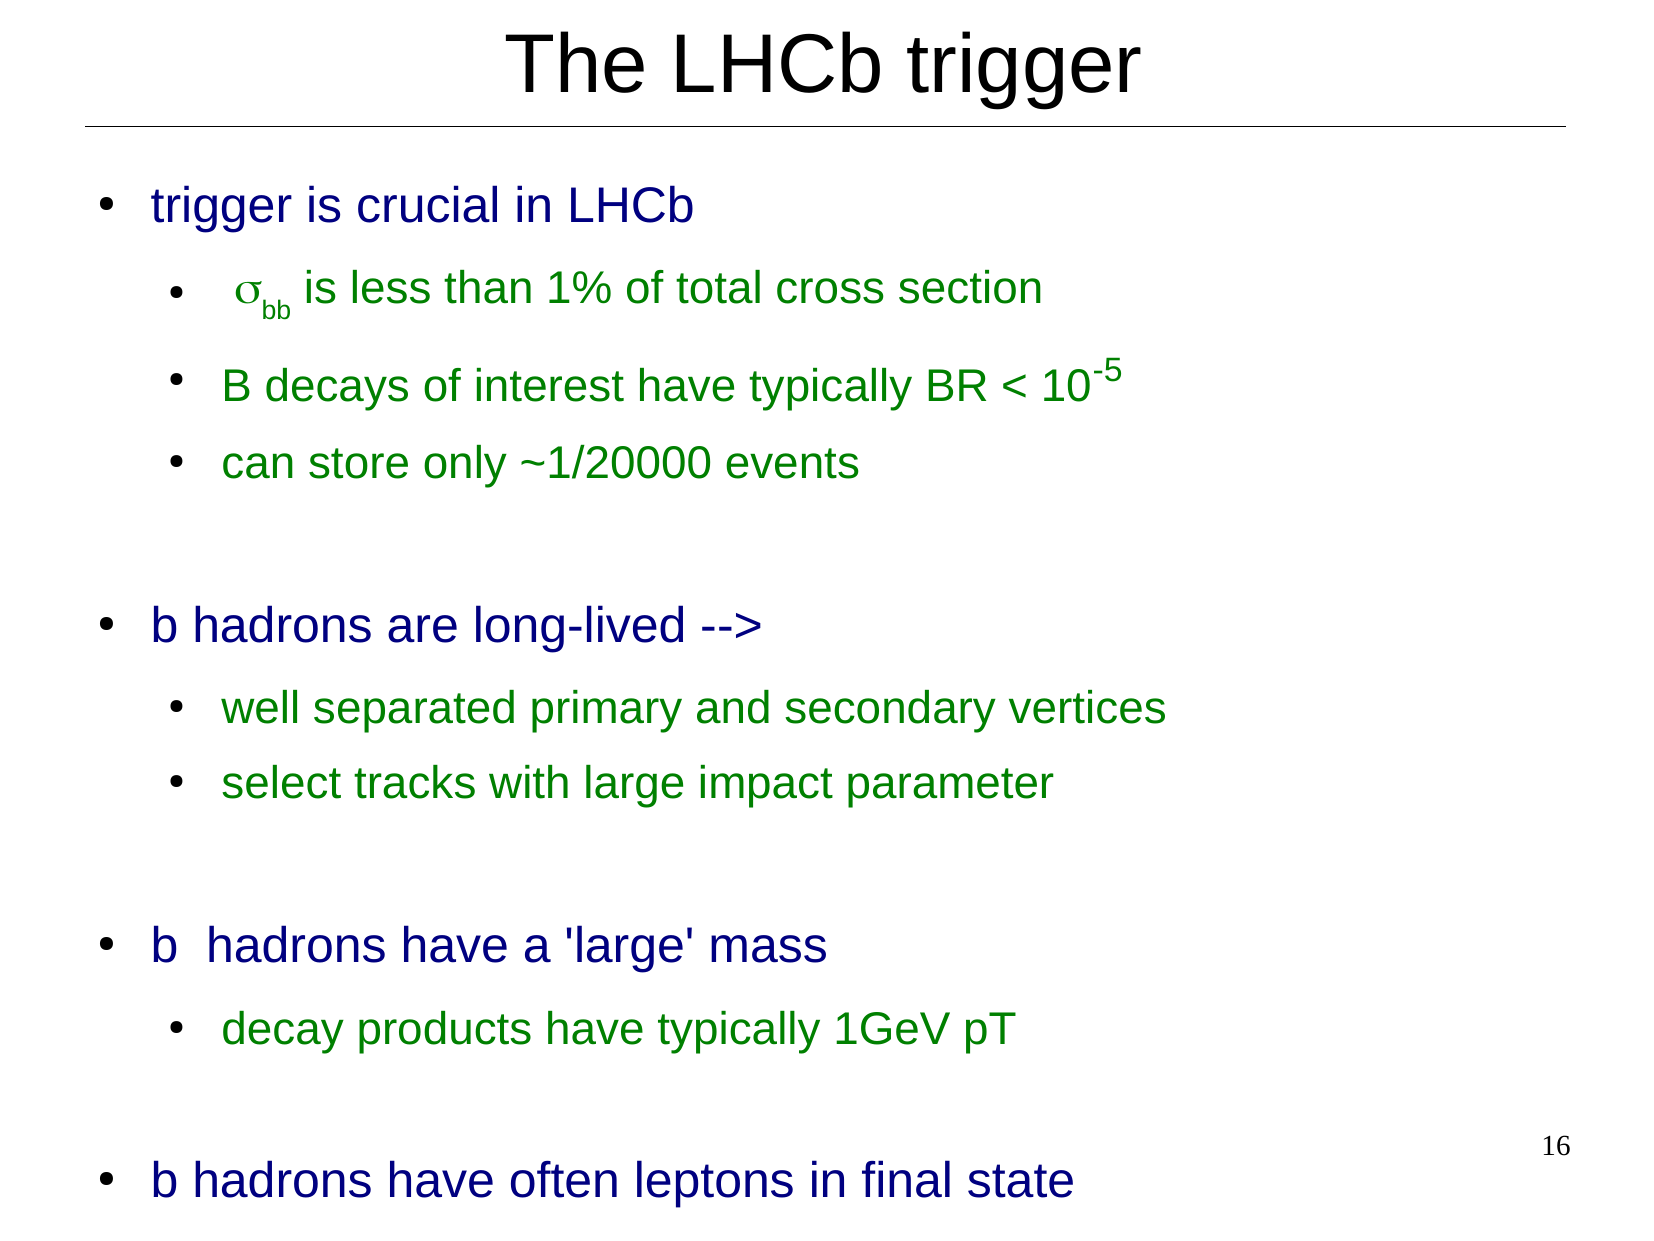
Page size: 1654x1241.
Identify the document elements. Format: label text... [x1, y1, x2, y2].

list trigger is crucial in LHCb sbb is less than 1% of total cross section B decays of interest have typically BR < 10-5 can store only ~1/20000 events b hadrons are long-lived --> well separated primary and secondary vertices select tracks with large impact parameter b hadrons have a 'large' mass decay products have typically 1GeV pT b hadrons have often leptons in final state [79, 177, 1568, 1213]
title The LHCb trigger [79, 5, 1568, 121]
